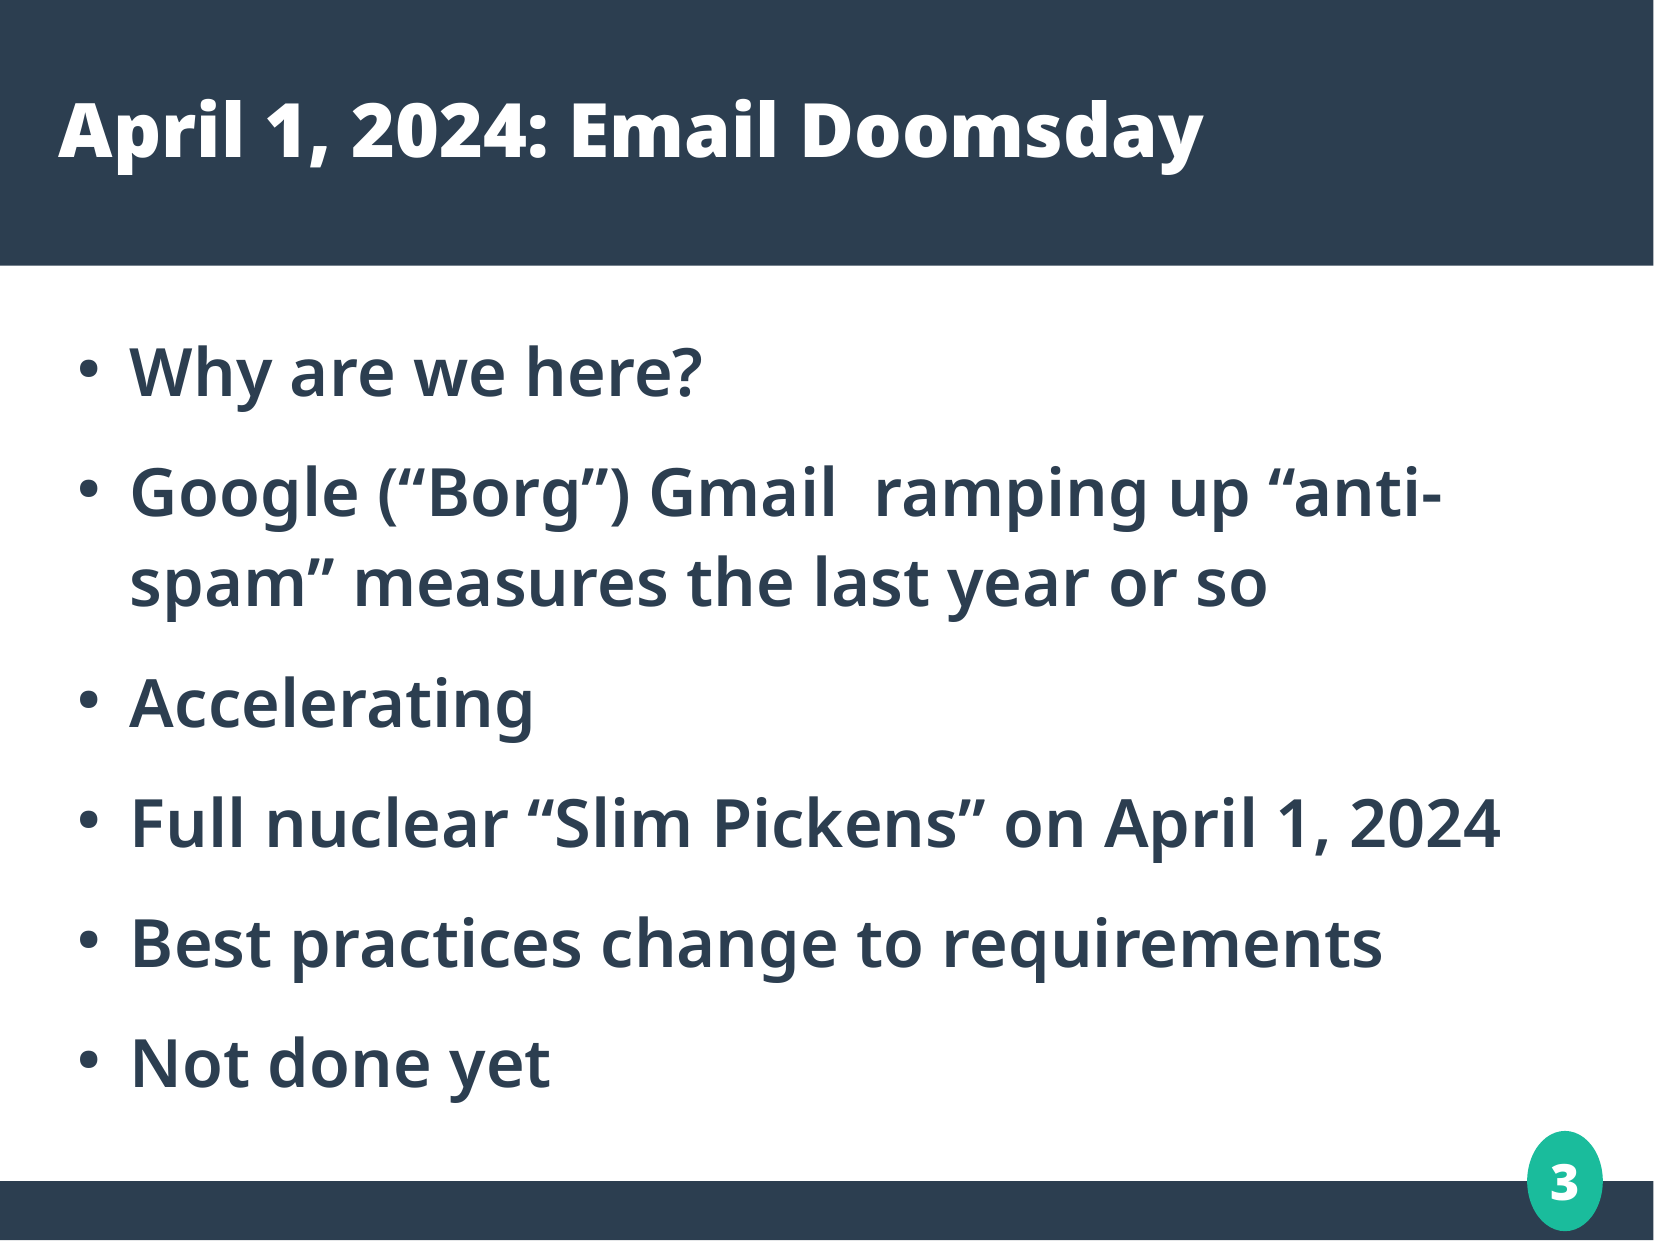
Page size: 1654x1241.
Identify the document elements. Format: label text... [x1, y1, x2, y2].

title April 1, 2024: Email Doomsday [59, 49, 1595, 207]
list Why are we here? Google (“Borg”) Gmail ramping up “anti-spam” measures the last year or so Accelerating Full nuclear “Slim Pickens” on April 1, 2024 Best practices change to requirements Not done yet [59, 324, 1595, 1152]
